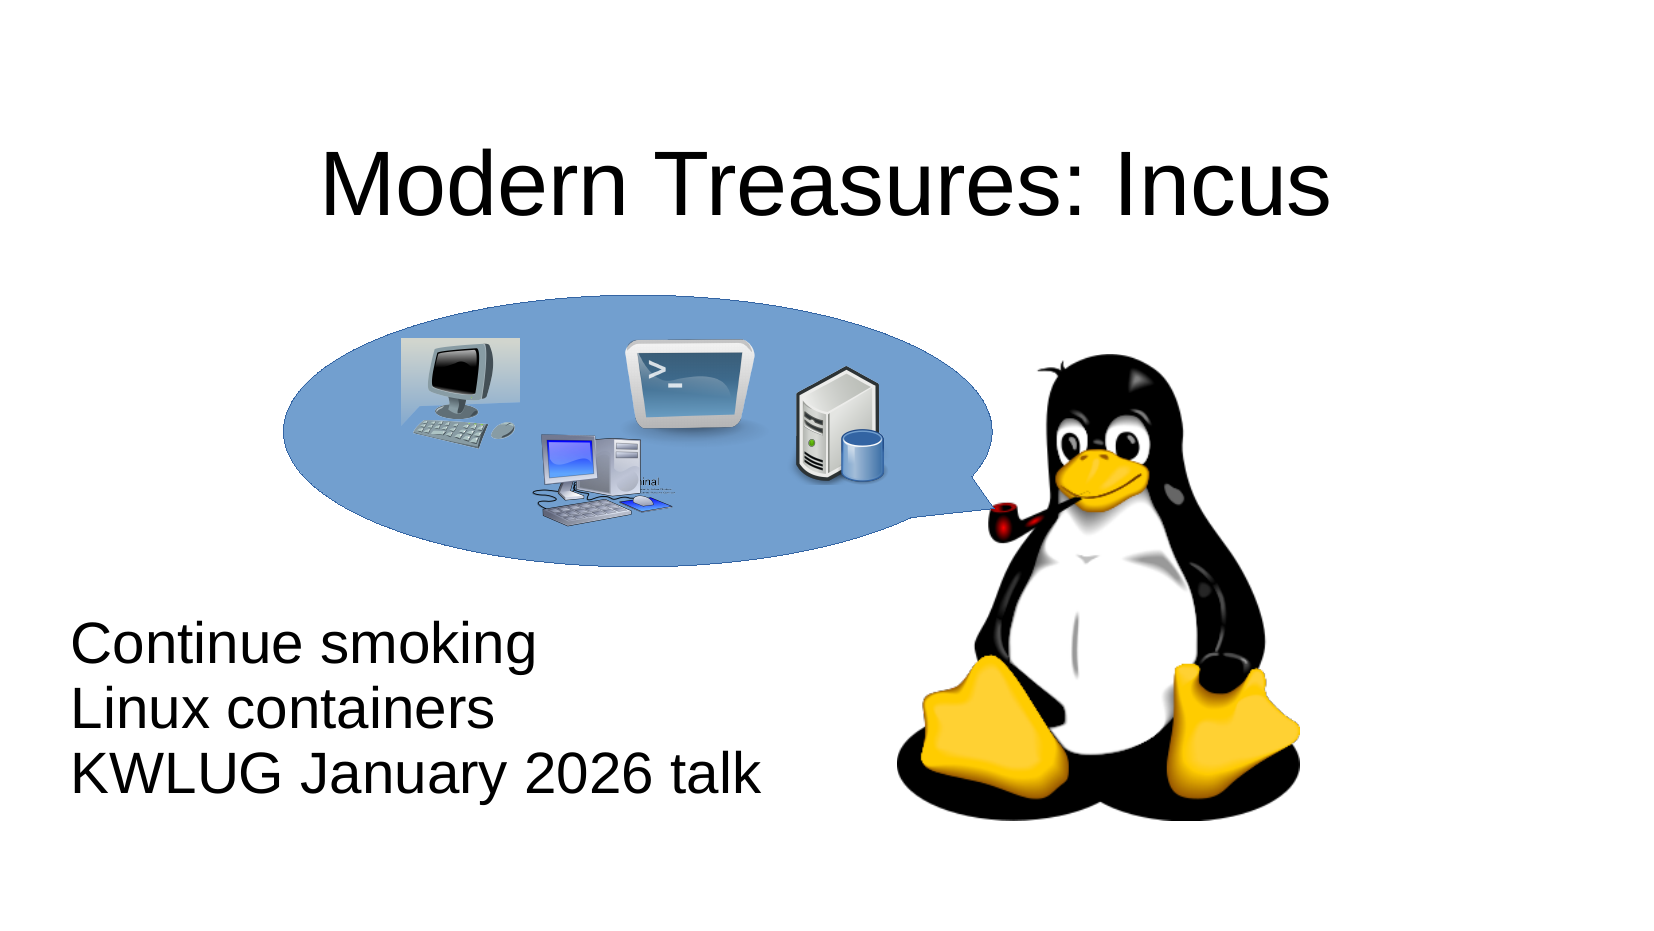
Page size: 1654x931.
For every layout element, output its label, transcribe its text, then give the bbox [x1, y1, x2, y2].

title Modern Treasures: Incus [82, 106, 1571, 262]
picture [779, 366, 898, 485]
picture [401, 338, 520, 449]
picture [897, 354, 1300, 821]
picture [531, 339, 778, 532]
subtitle Continue smoking Linux containers KWLUG January 2026 talk [70, 578, 1028, 839]
text_box [283, 295, 995, 567]
